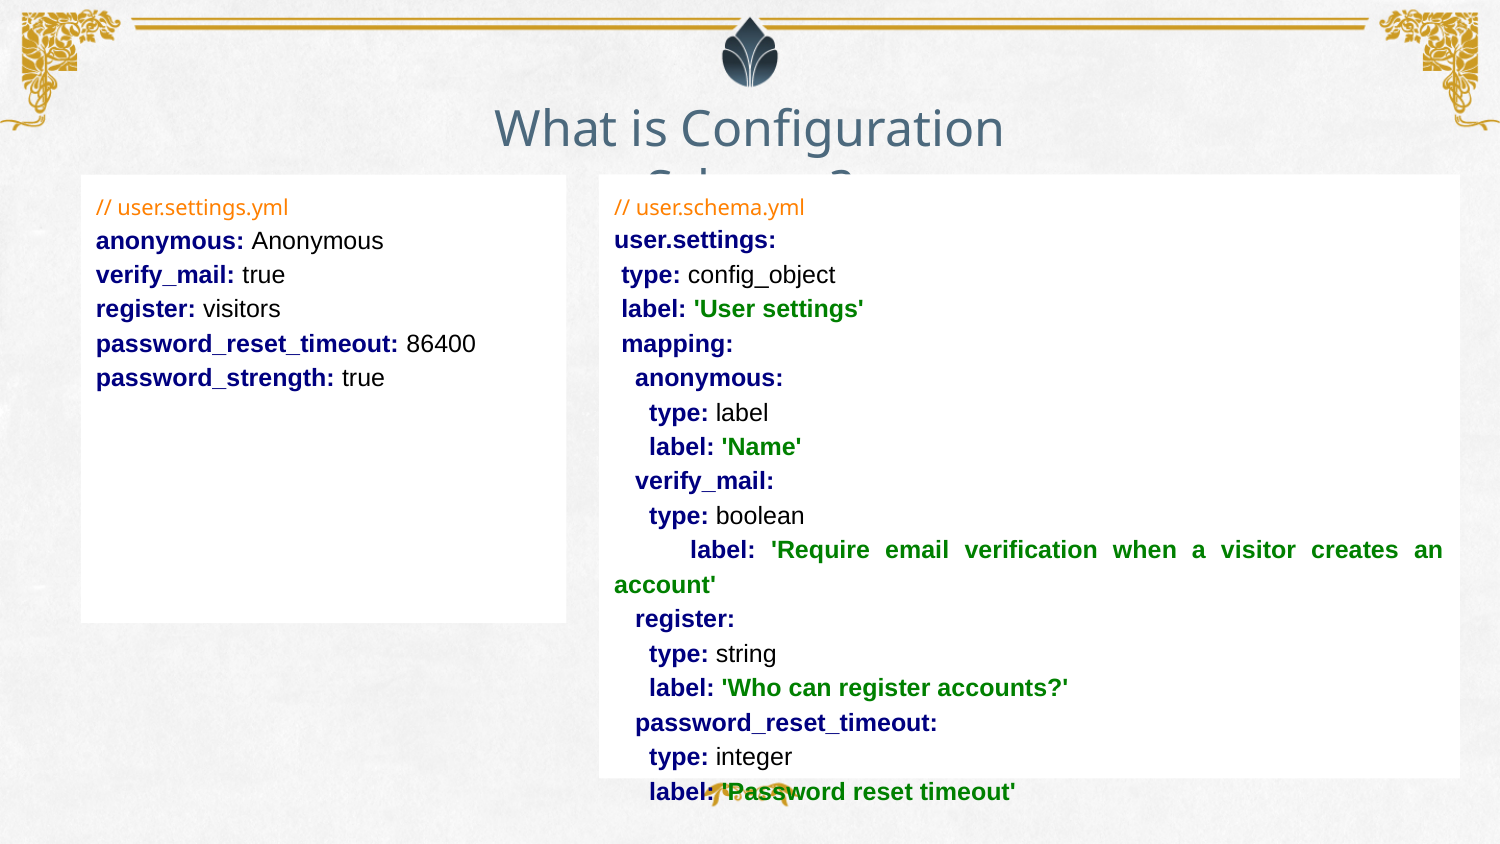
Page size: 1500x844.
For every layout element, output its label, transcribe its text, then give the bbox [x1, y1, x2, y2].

text_box // user.settings.yml anonymous: Anonymous verify_mail: true register: visitors password_reset_timeout: 86400 password_strength: true [80, 174, 567, 624]
text_box What is Configuration Schema? [393, 81, 1107, 161]
text_box // user.schema.yml user.settings: type: config_object label: 'User settings' mapping: anonymous: type: label label: 'Name' verify_mail: type: boolean label: 'Require email verification when a visitor creates an account' register: type: string label: 'Who can register accounts?' password_reset_timeout: type: integer label: 'Password reset timeout' [599, 174, 1460, 779]
picture [0, 0, 1500, 844]
